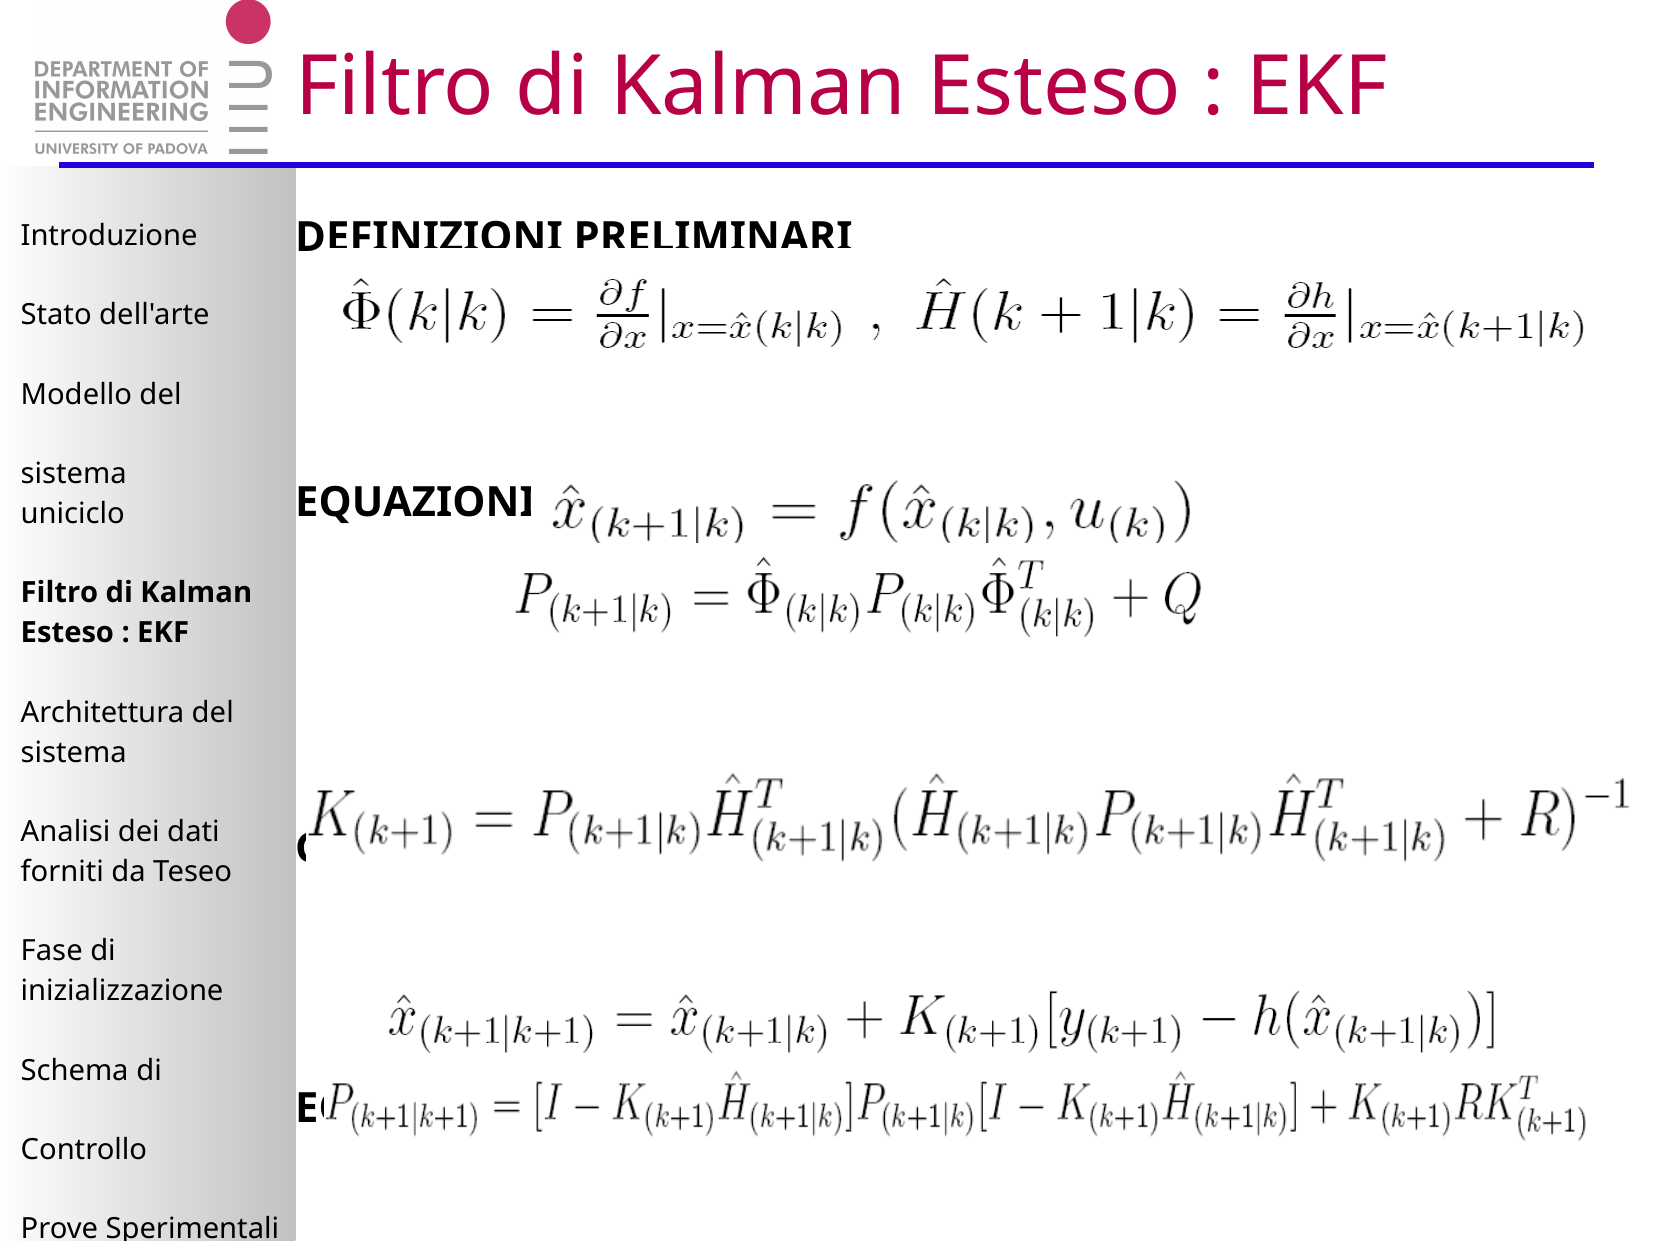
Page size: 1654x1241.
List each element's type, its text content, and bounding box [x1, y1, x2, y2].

picture [306, 765, 1636, 877]
text_box Introduzione Stato dell'arte Modello del sistema uniciclo Filtro di Kalman Esteso : EKF Architettura del sistema Analisi dei dati forniti da Teseo Fase di inizializzazione Schema di Controllo Prove Sperimentali Conclusioni Sviluppi futuri [5, 206, 302, 1211]
list DEFINIZIONI PRELIMINARI EQUAZIONI DEL PREDITTORE GUADAGNO DI KALMAN EQUAZIONI DI AGGIORNAMENTO [302, 206, 1595, 1182]
picture [321, 248, 1595, 367]
picture [324, 974, 1598, 1152]
title Filtro di Kalman Esteso : EKF [295, 16, 1565, 148]
picture [35, 0, 272, 154]
picture [513, 454, 1211, 650]
